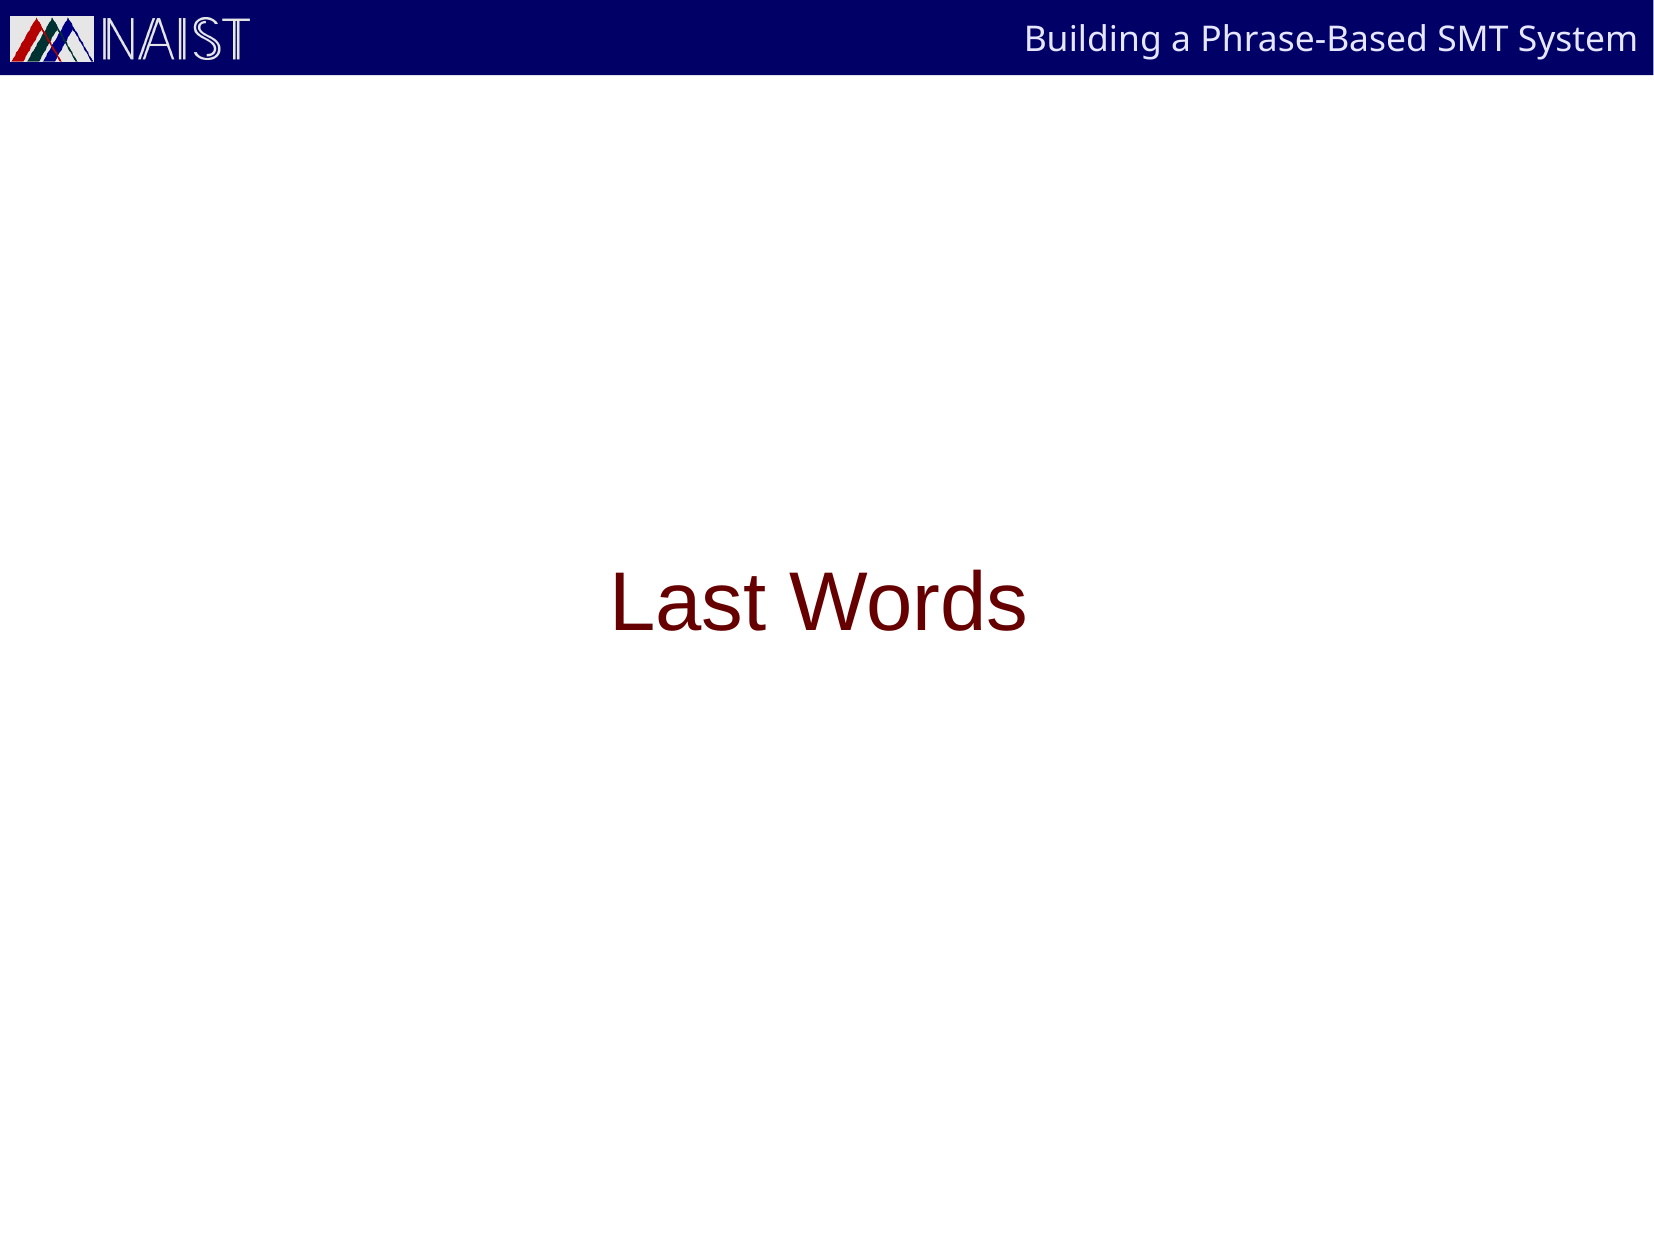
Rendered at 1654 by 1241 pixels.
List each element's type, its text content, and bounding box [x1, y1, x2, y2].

picture [10, 16, 94, 62]
title Last Words [75, 506, 1564, 698]
picture [102, 17, 251, 60]
